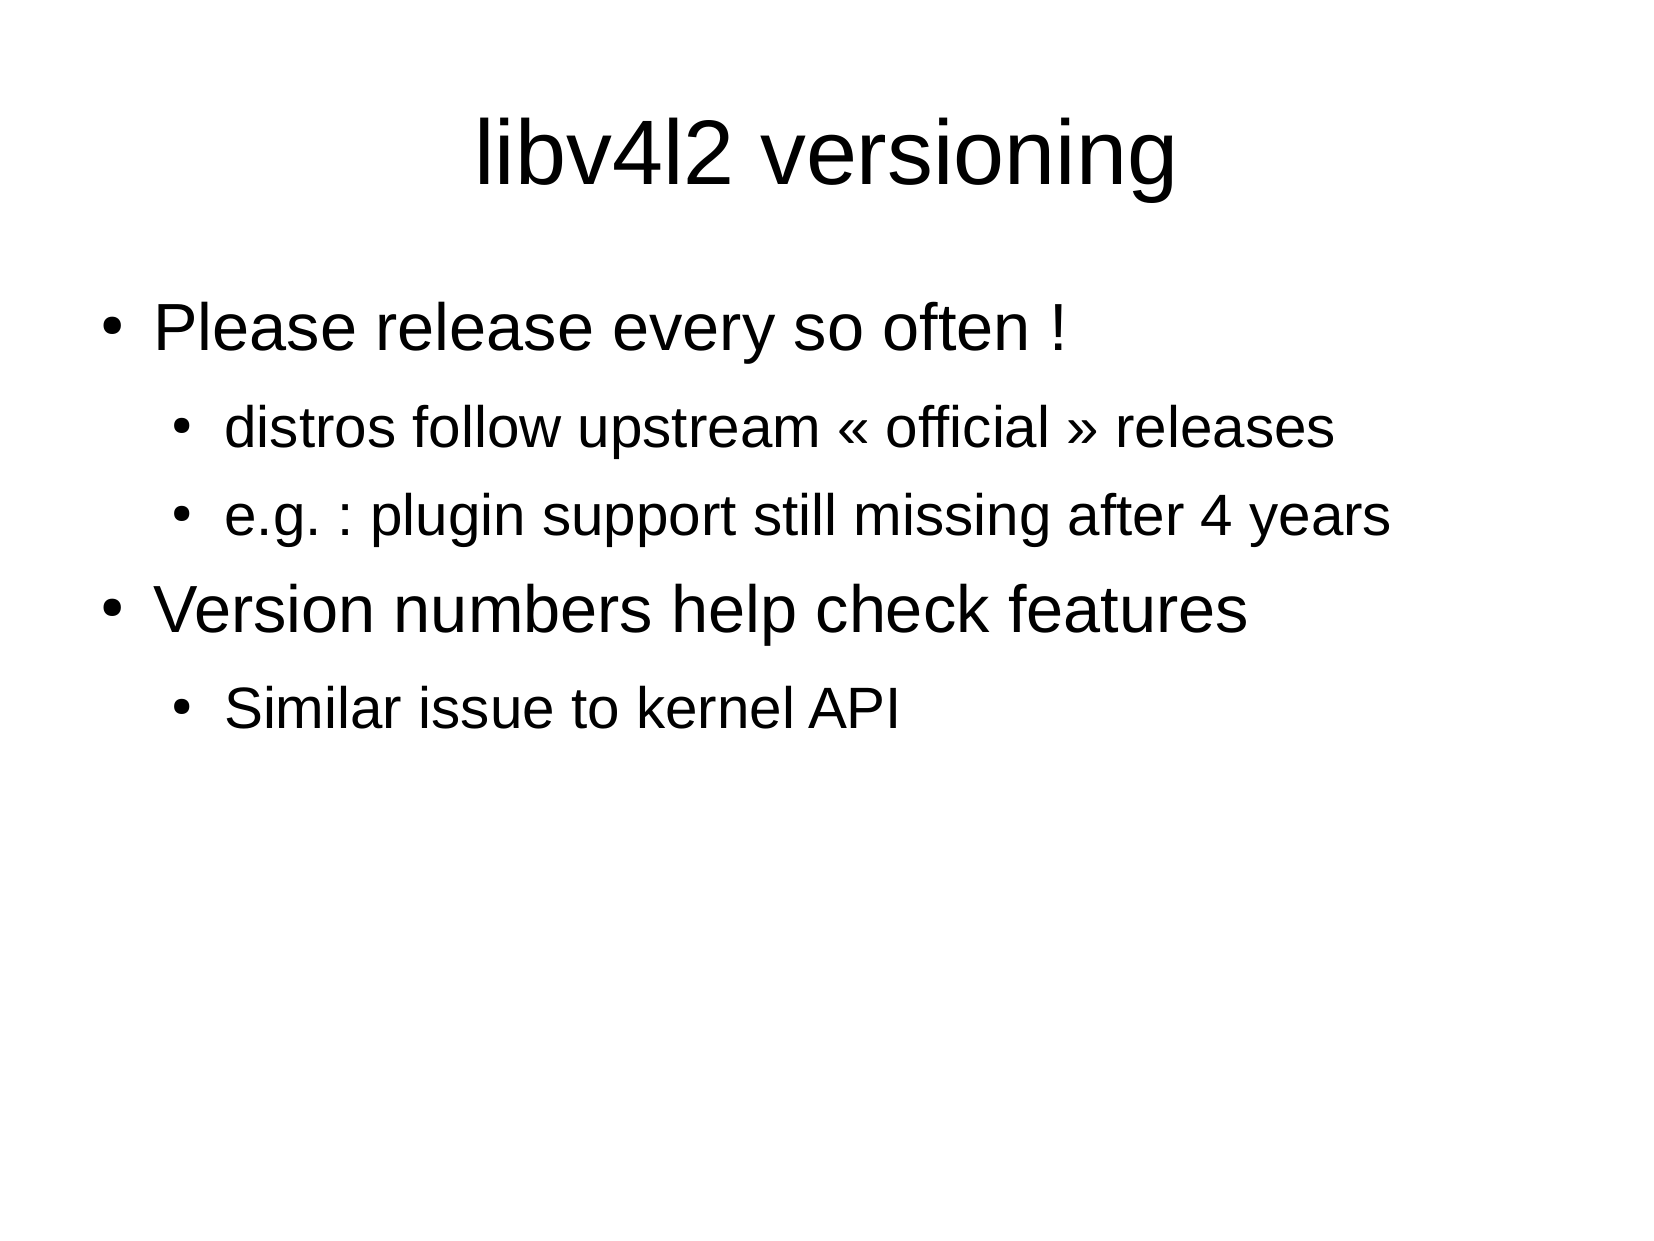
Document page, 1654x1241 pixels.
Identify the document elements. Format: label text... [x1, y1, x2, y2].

list Please release every so often ! distros follow upstream « official » releases e.g. : plugin support still missing after 4 years Version numbers help check features Similar issue to kernel API [82, 290, 1571, 1109]
title libv4l2 versioning [82, 56, 1571, 250]
